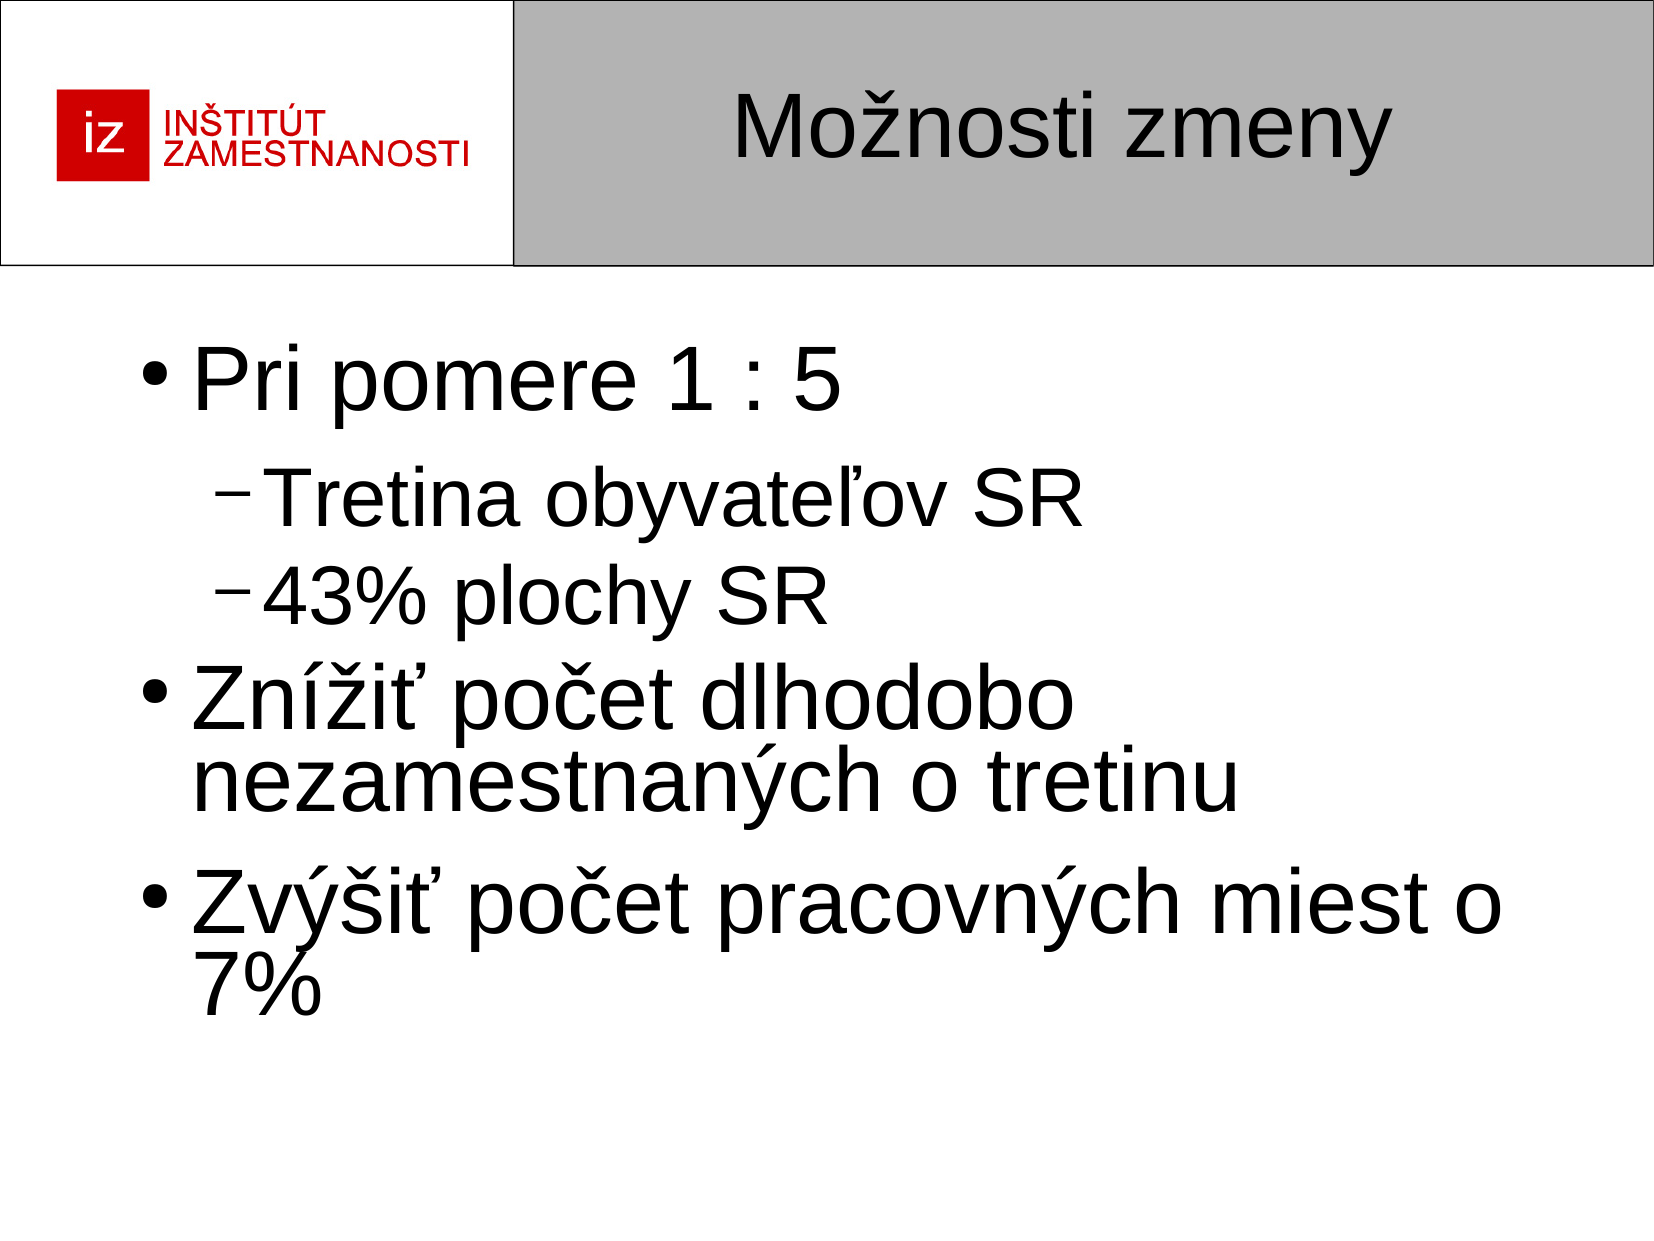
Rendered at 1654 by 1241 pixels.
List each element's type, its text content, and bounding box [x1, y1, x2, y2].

list Pri pomere 1 : 5 Tretina obyvateľov SR 43% plochy SR Znížiť počet dlhodobo nezamestnaných o tretinu Zvýšiť počet pracovných miest o 7% [121, 344, 1533, 1126]
title Možnosti zmeny [561, 29, 1565, 237]
picture [5, 8, 512, 257]
